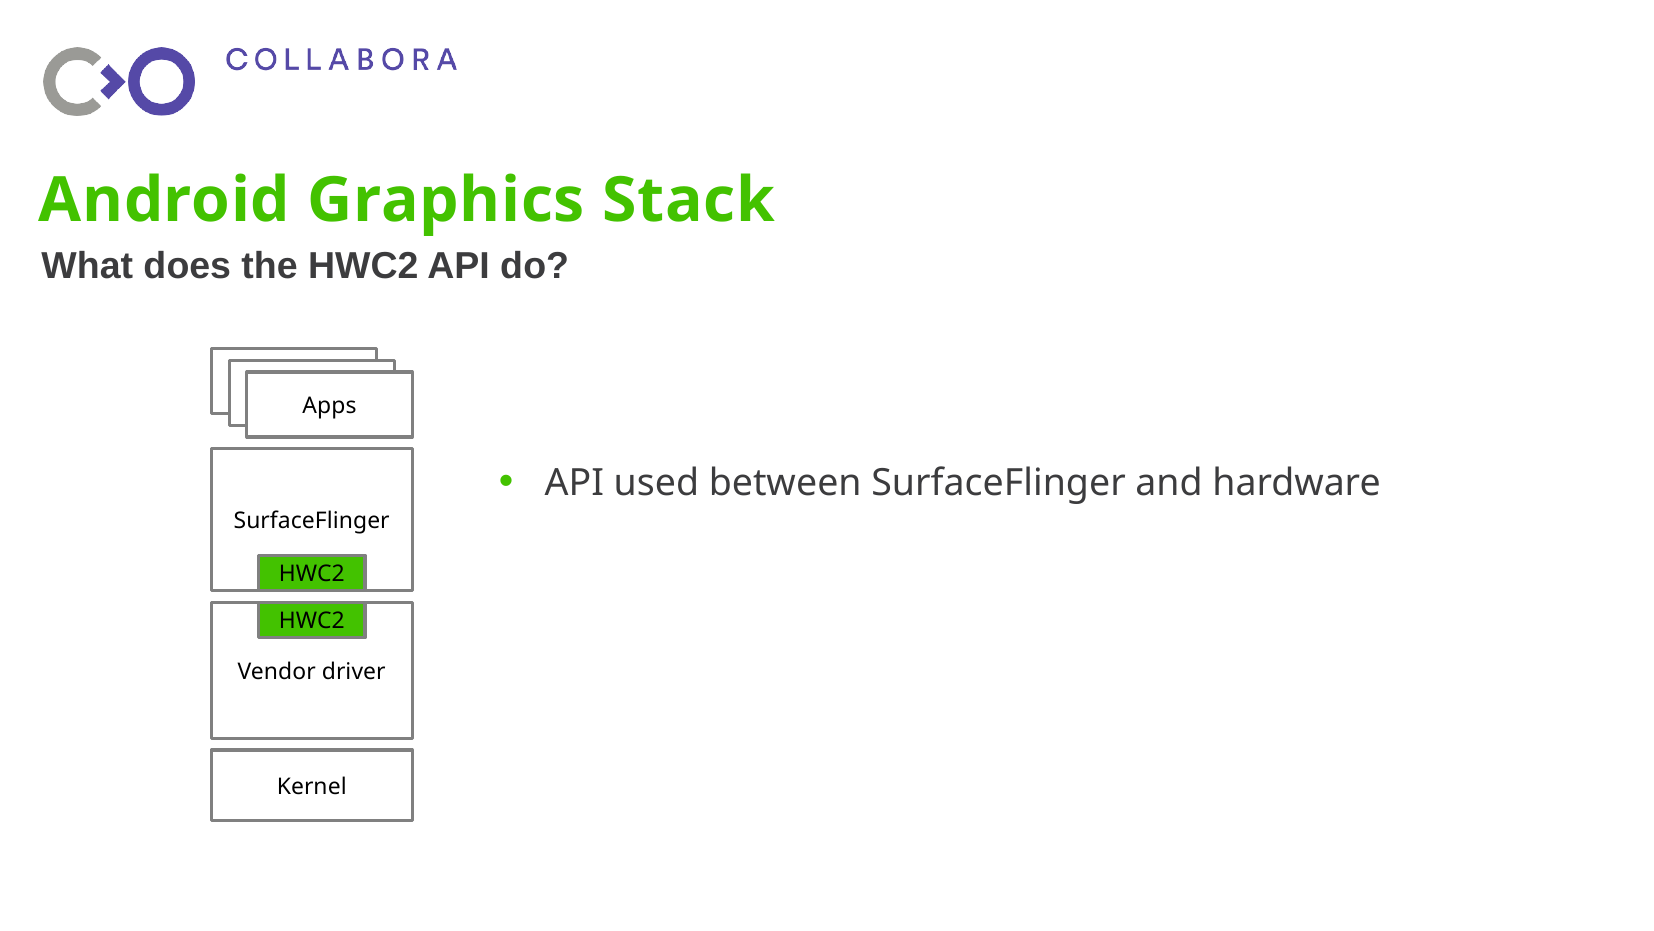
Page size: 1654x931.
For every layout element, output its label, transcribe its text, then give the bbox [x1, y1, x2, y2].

list API used between SurfaceFlinger and hardware [497, 394, 1524, 650]
text_box SurfaceFlinger [211, 448, 413, 591]
text_box [211, 348, 395, 426]
title Android Graphics Stack [38, 159, 1614, 216]
text_box What does the HWC2 API do? [41, 240, 1614, 290]
text_box HWC2 [258, 555, 366, 591]
text_box Apps [246, 372, 413, 438]
text_box Kernel [211, 750, 413, 821]
picture [43, 47, 457, 116]
text_box Vendor driver [211, 602, 413, 739]
text_box HWC2 [258, 602, 366, 638]
